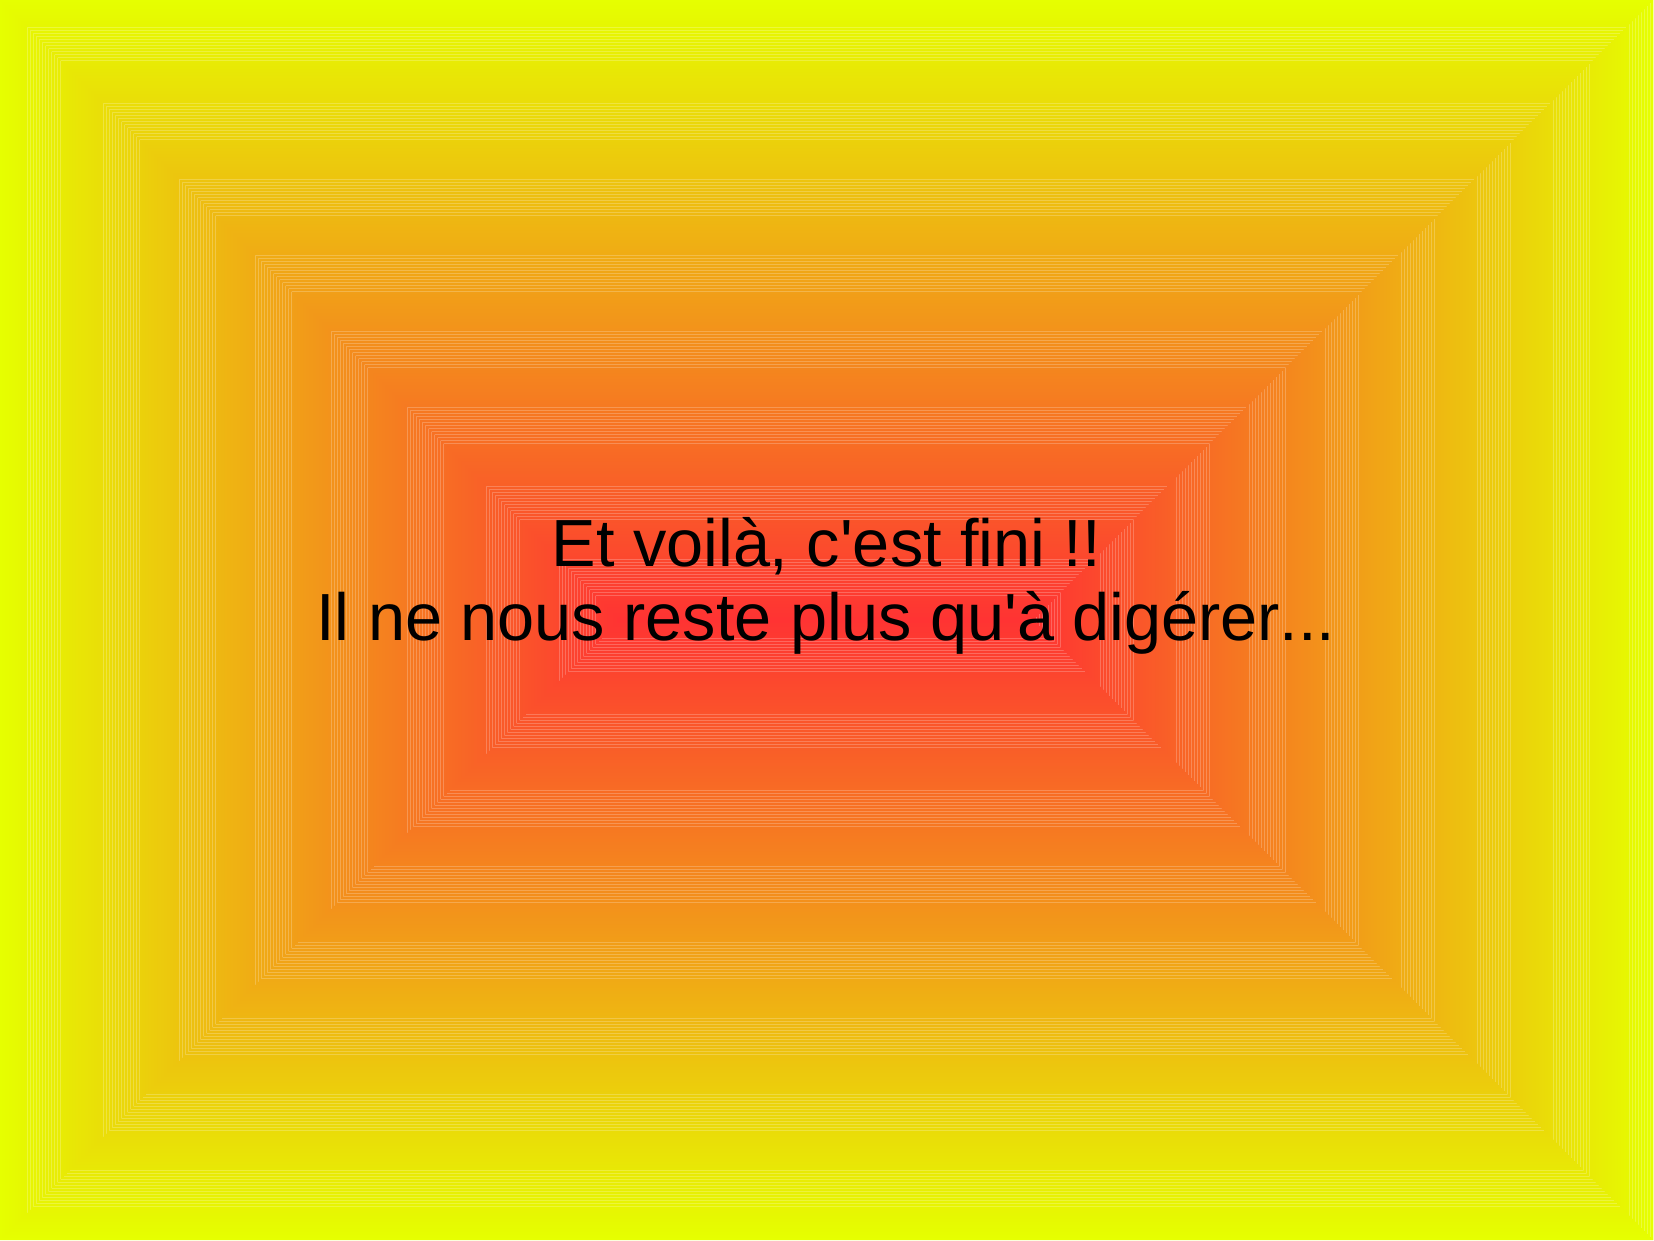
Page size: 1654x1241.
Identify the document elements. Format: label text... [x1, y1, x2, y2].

text_box Et voilà, c'est fini !! Il ne nous reste plus qu'à digérer... [82, 49, 1571, 1109]
